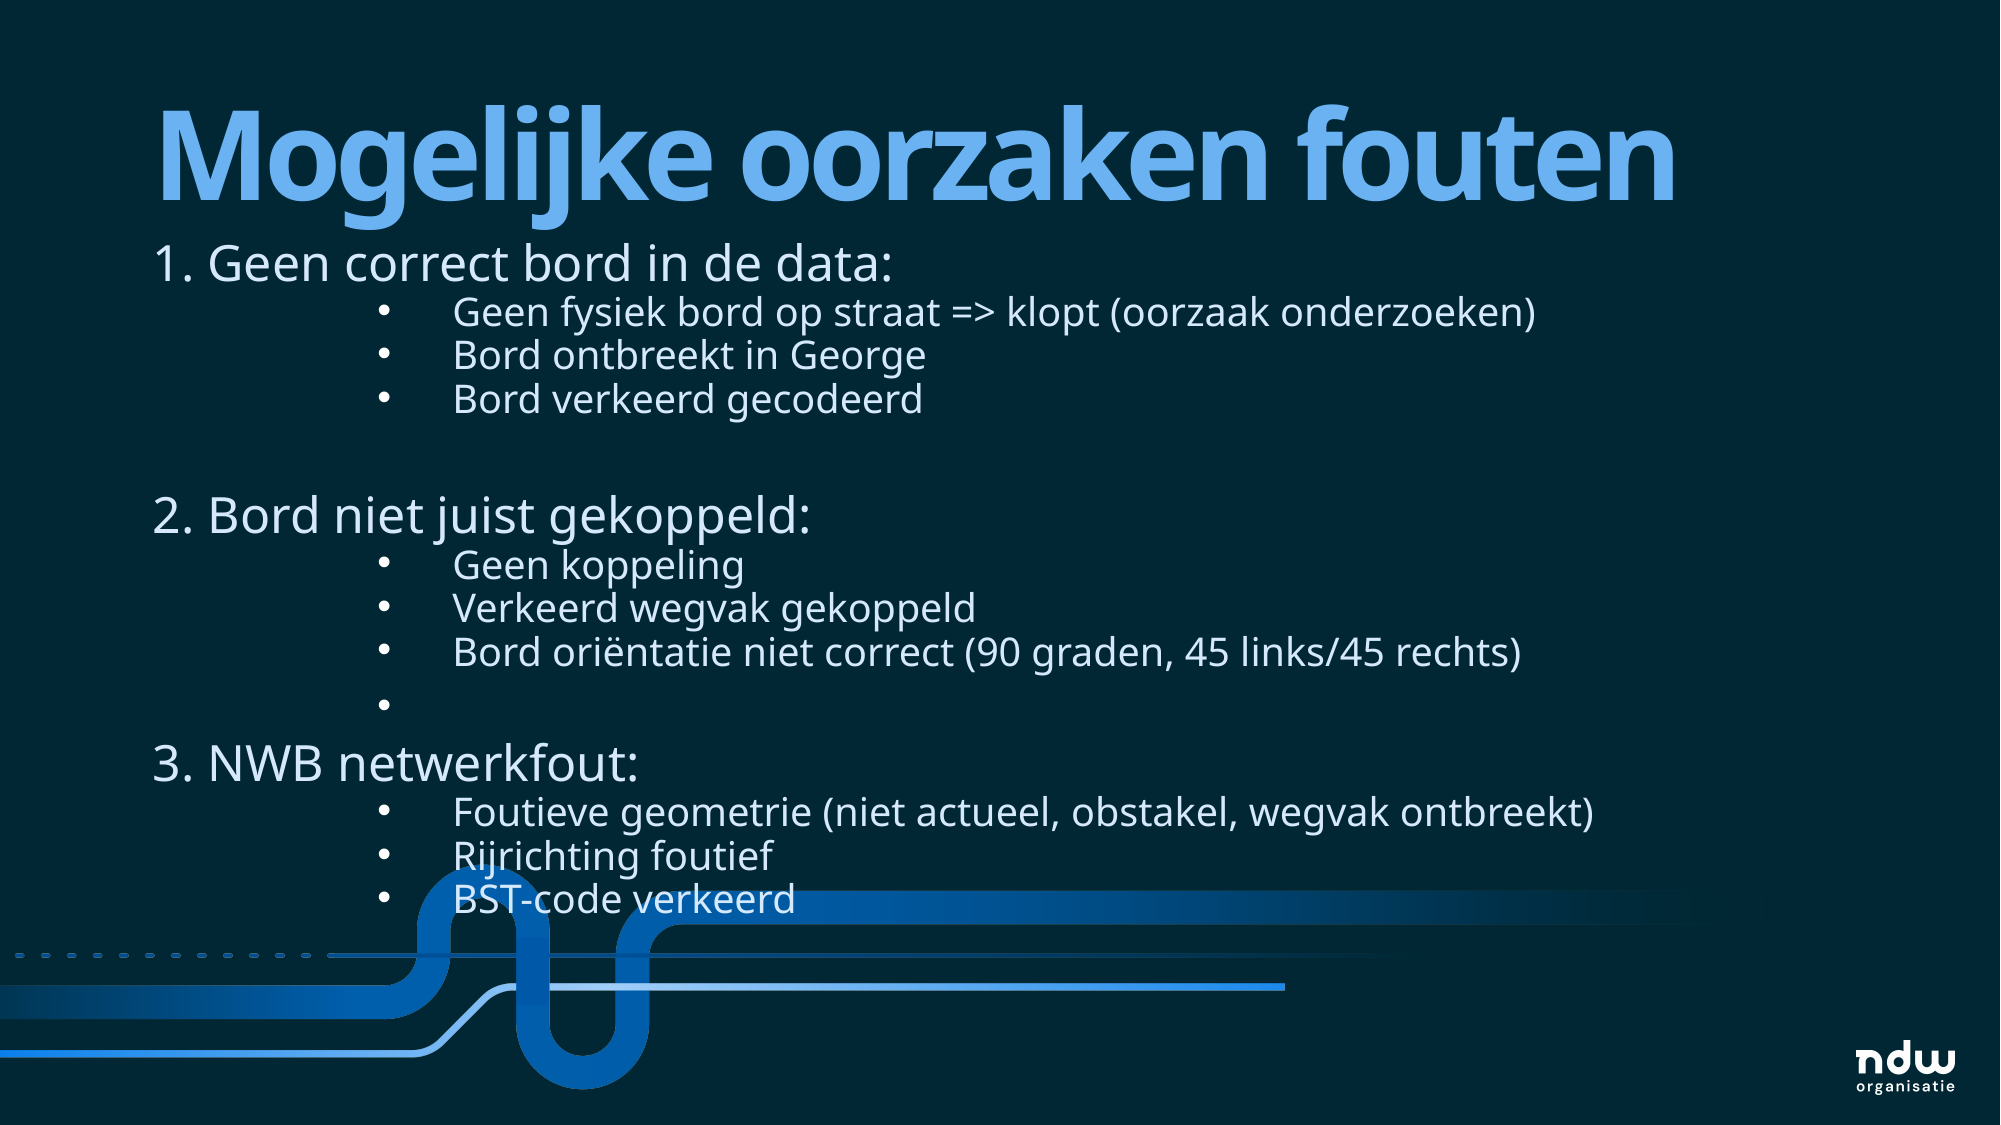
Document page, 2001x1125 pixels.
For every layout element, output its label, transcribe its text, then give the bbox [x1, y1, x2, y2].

list 1. Geen correct bord in de data: Geen fysiek bord op straat => klopt (oorzaak onderzoeken) Bord ontbreekt in George Bord verkeerd gecodeerd 2. Bord niet juist gekoppeld: Geen koppeling Verkeerd wegvak gekoppeld Bord oriëntatie niet correct (90 graden, 45 links/45 rechts) 3. NWB netwerkfout: Foutieve geometrie (niet actueel, obstakel, wegvak ontbreekt) Rijrichting foutief BST-code verkeerd [137, 240, 1863, 954]
title Mogelijke oorzaken fouten [137, 59, 1863, 240]
